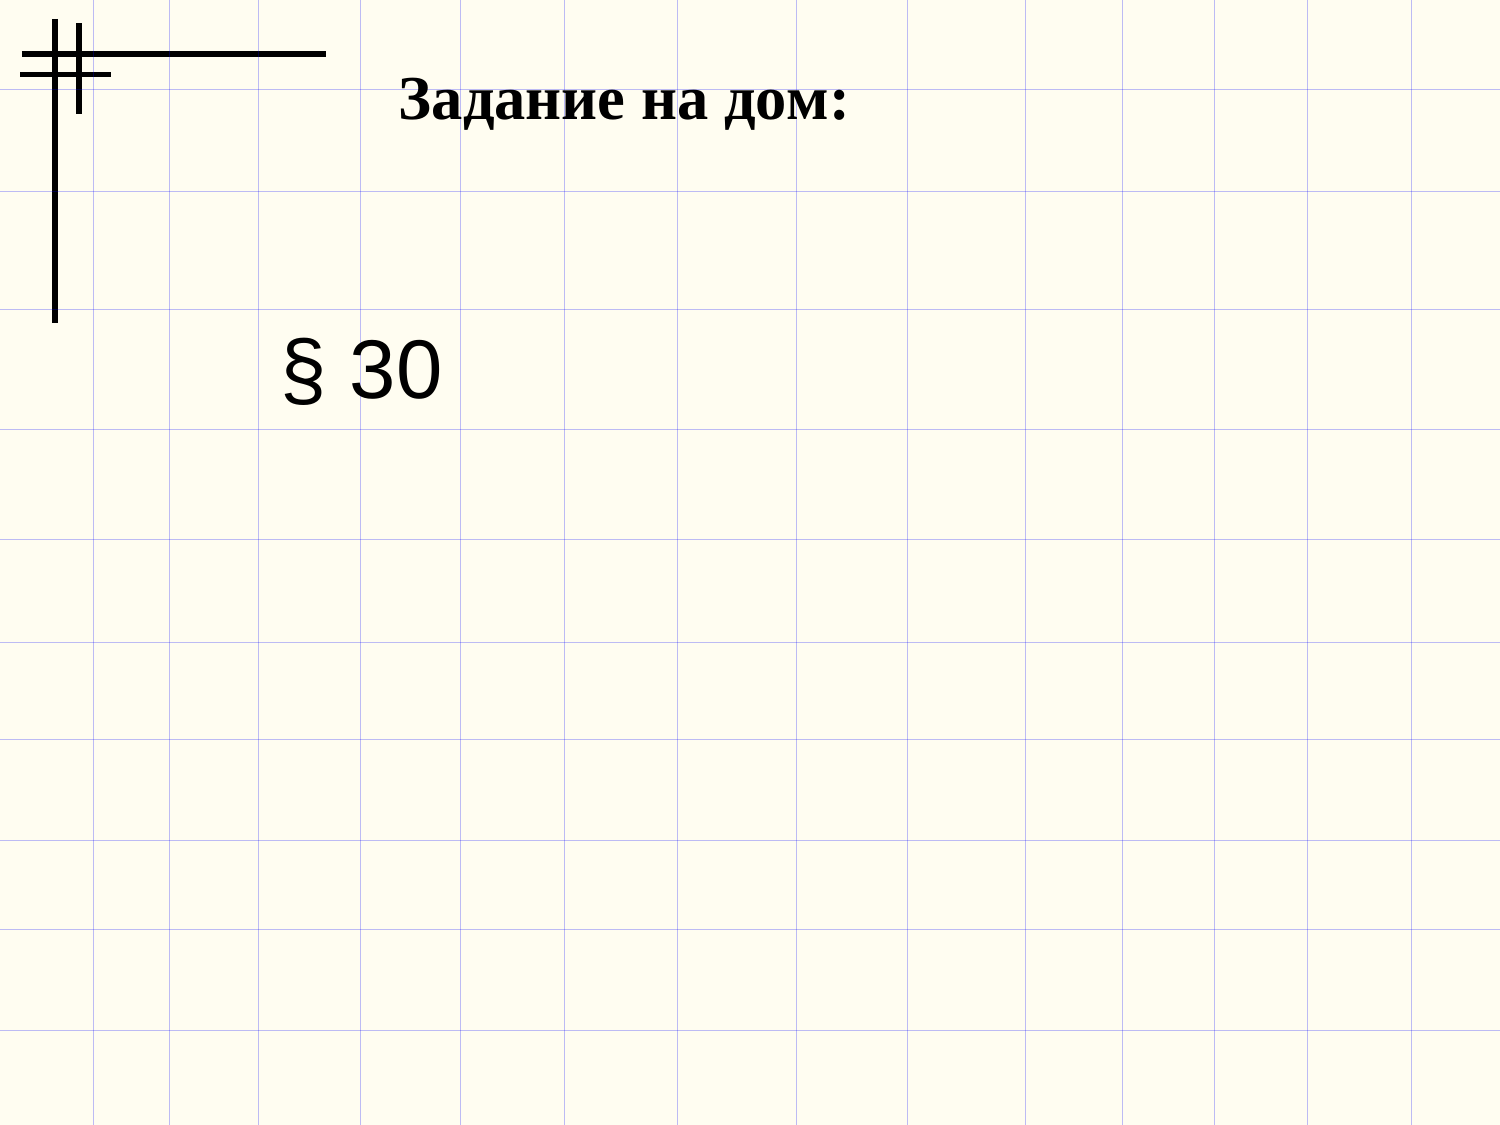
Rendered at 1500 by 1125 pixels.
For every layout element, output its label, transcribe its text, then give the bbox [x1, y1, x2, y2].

text_box § 30 [265, 308, 1222, 443]
title Задание на дом: [354, 49, 1426, 127]
